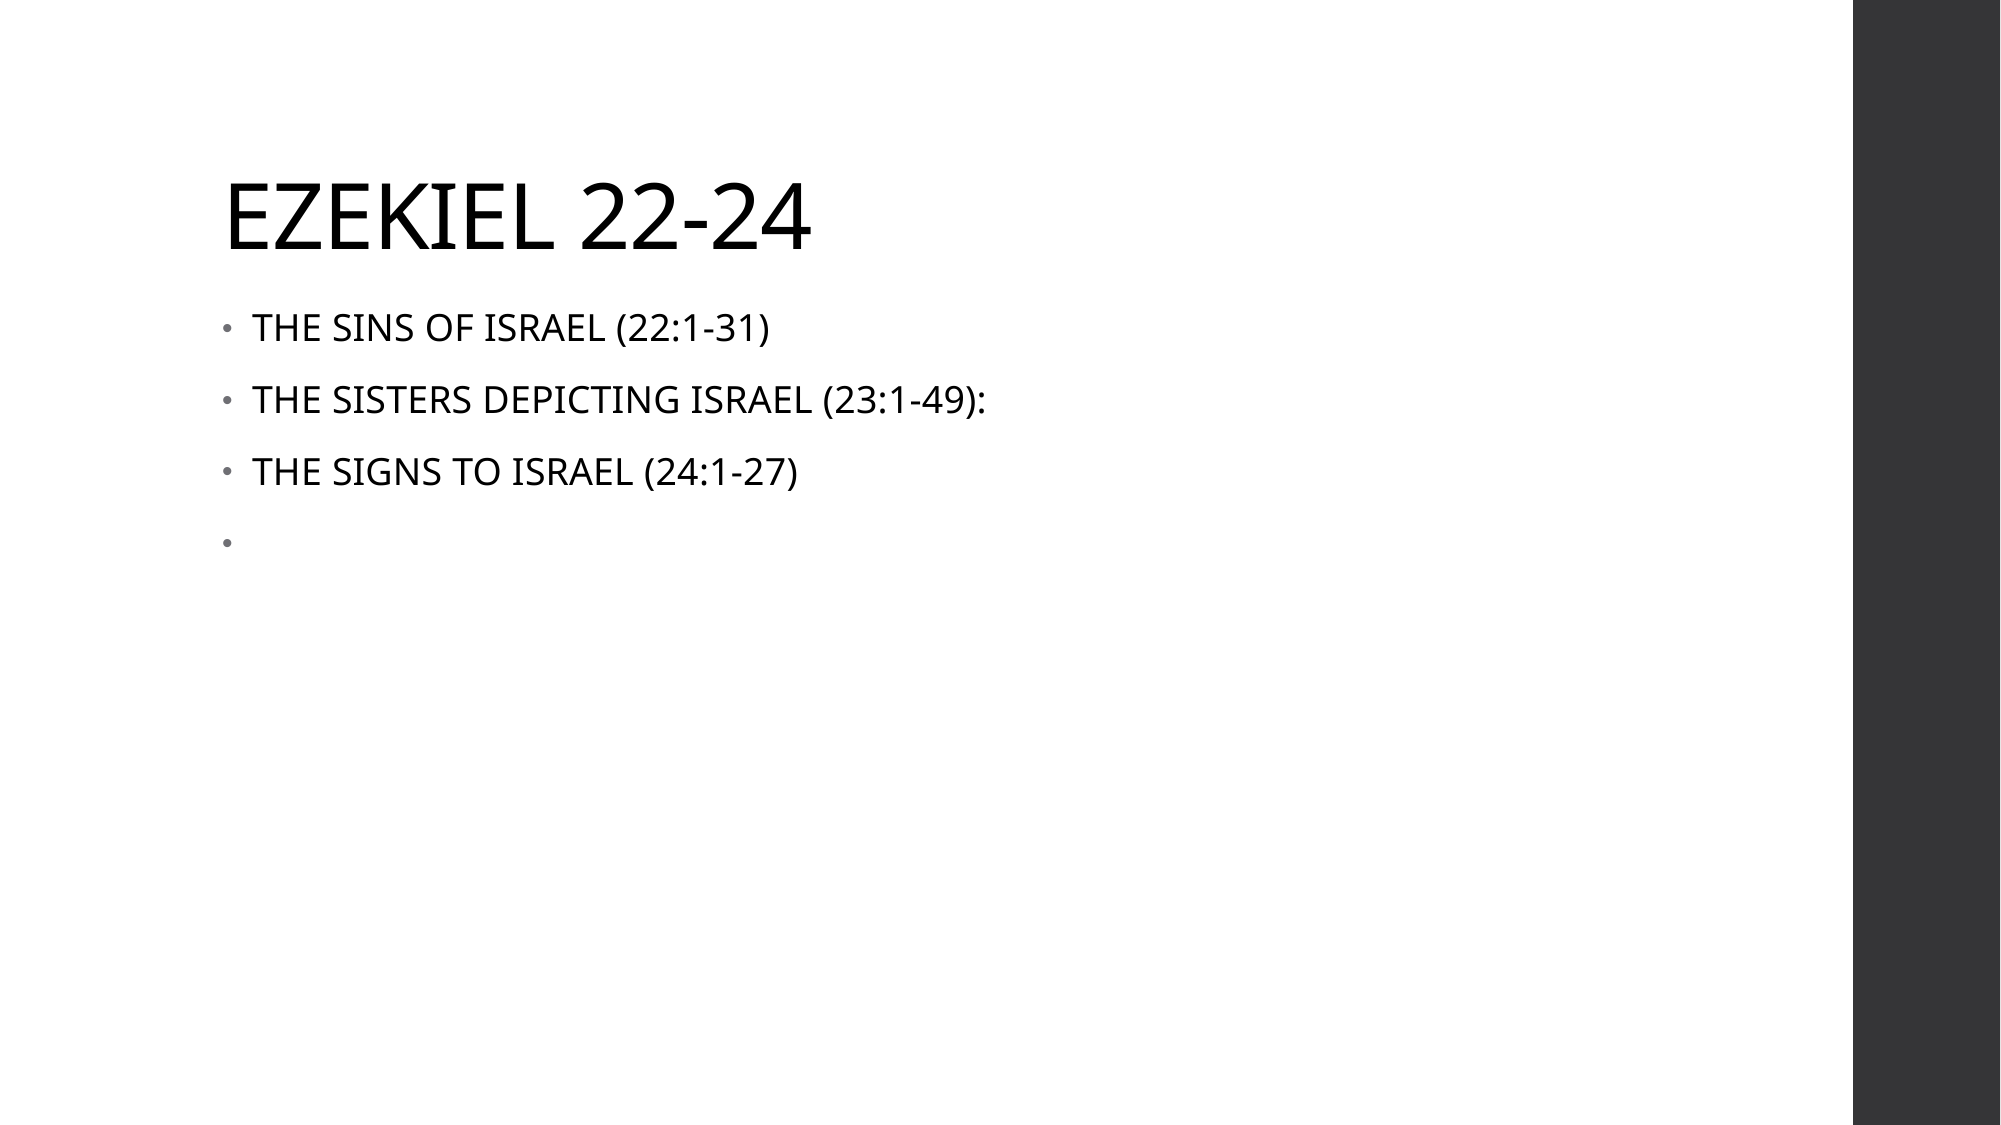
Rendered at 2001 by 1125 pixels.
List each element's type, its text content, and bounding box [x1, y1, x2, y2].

list THE SINS OF ISRAEL (22:1-31) THE SISTERS DEPICTING ISRAEL (23:1-49): THE SIGNS TO ISRAEL (24:1-27) [206, 299, 1617, 1014]
title EZEKIEL 22-24 [206, 60, 1797, 278]
